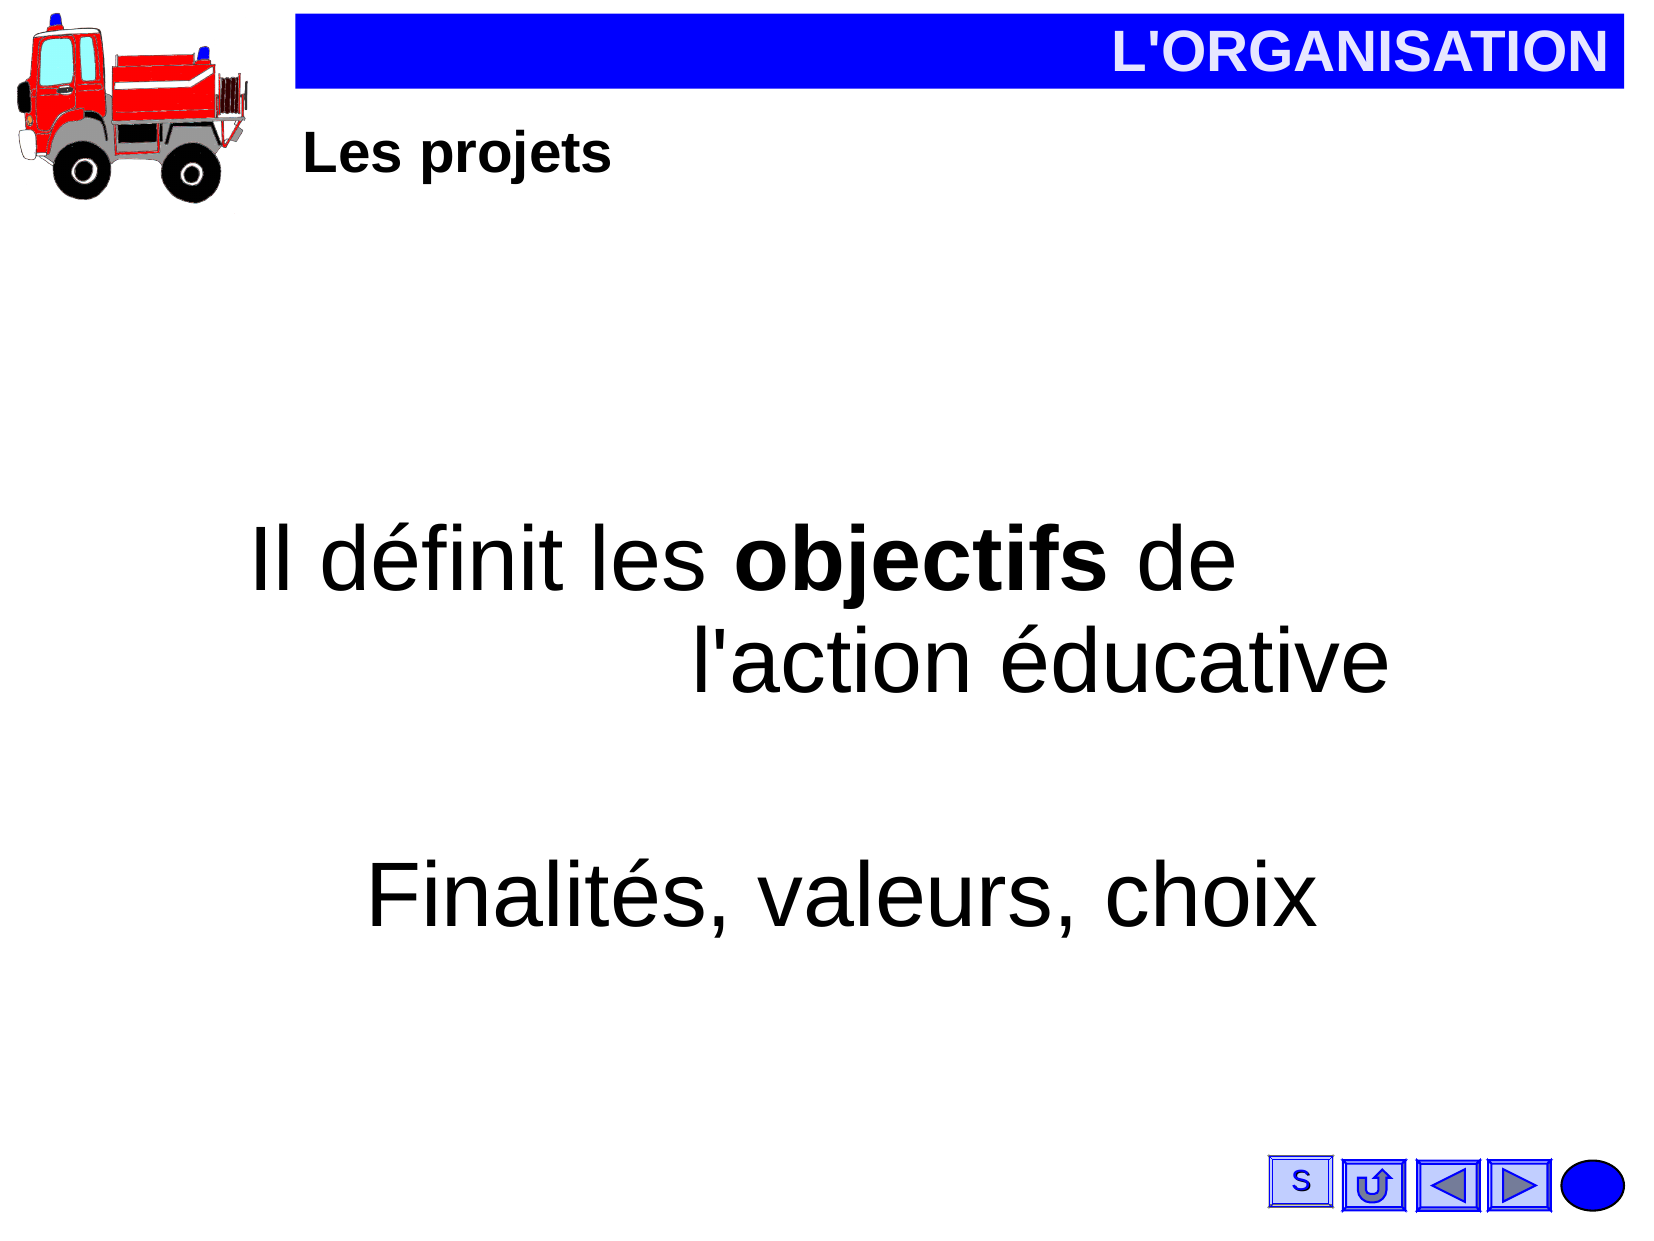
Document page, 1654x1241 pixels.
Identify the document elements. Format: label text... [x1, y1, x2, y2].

picture [8, 8, 257, 216]
text_box L'ORGANISATION [295, 13, 1625, 89]
list Il définit les objectifs de l'action éducative Finalités, valeurs, choix [177, 231, 1453, 1241]
text_box Les projets [287, 112, 630, 193]
text_box [1561, 1160, 1625, 1211]
